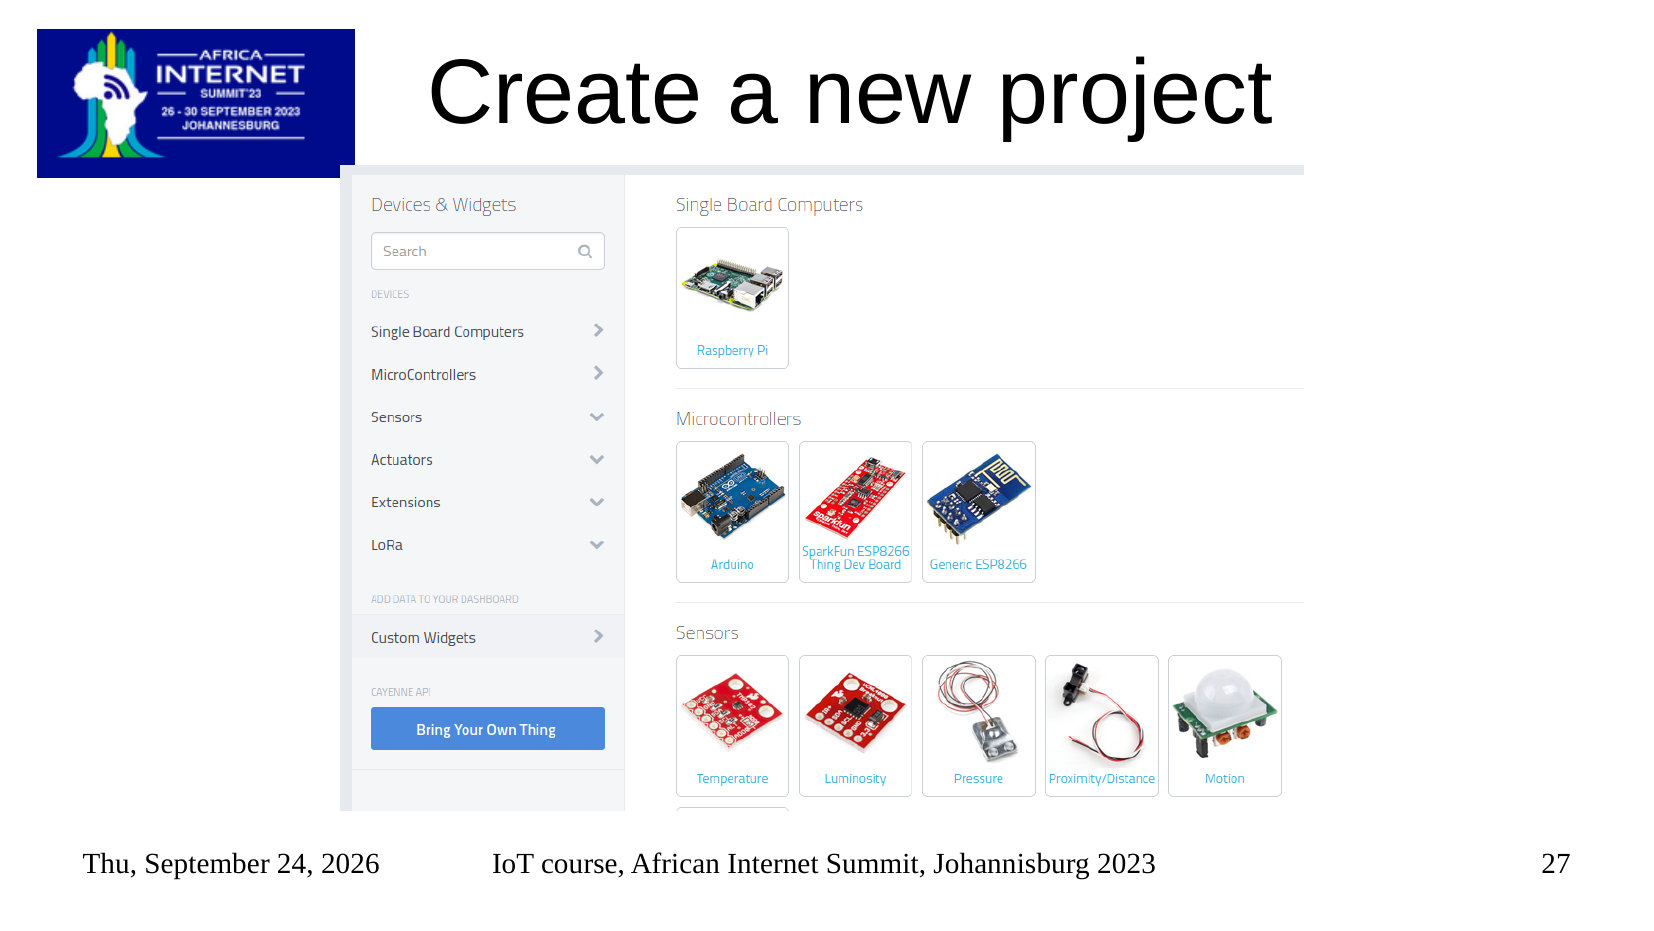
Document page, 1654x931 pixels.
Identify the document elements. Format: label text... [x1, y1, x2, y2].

picture [37, 29, 1304, 811]
title Create a new project [106, 14, 1595, 170]
